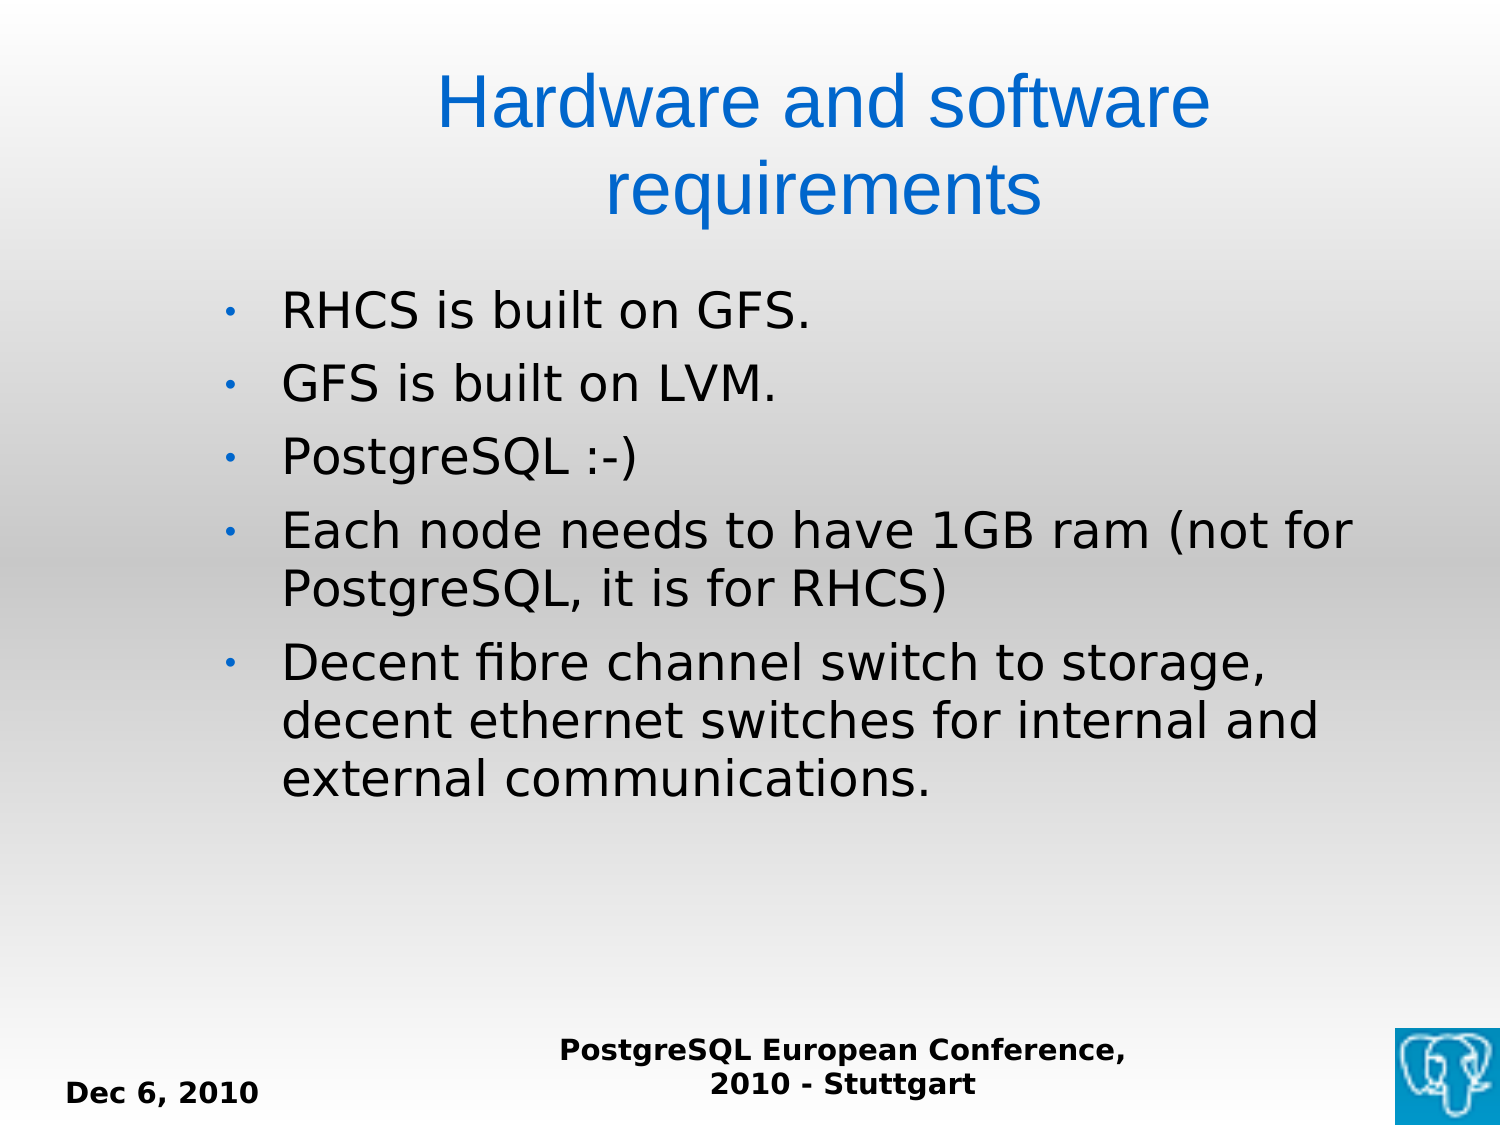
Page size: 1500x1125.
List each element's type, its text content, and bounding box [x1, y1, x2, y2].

title Hardware and software requirements [224, 49, 1425, 238]
list RHCS is built on GFS. GFS is built on LVM. PostgreSQL :-) Each node needs to have 1GB ram (not for PostgreSQL, it is for RHCS) Decent fibre channel switch to storage, decent ethernet switches for internal and external communications. [224, 282, 1425, 958]
picture [1400, 1033, 1492, 1118]
